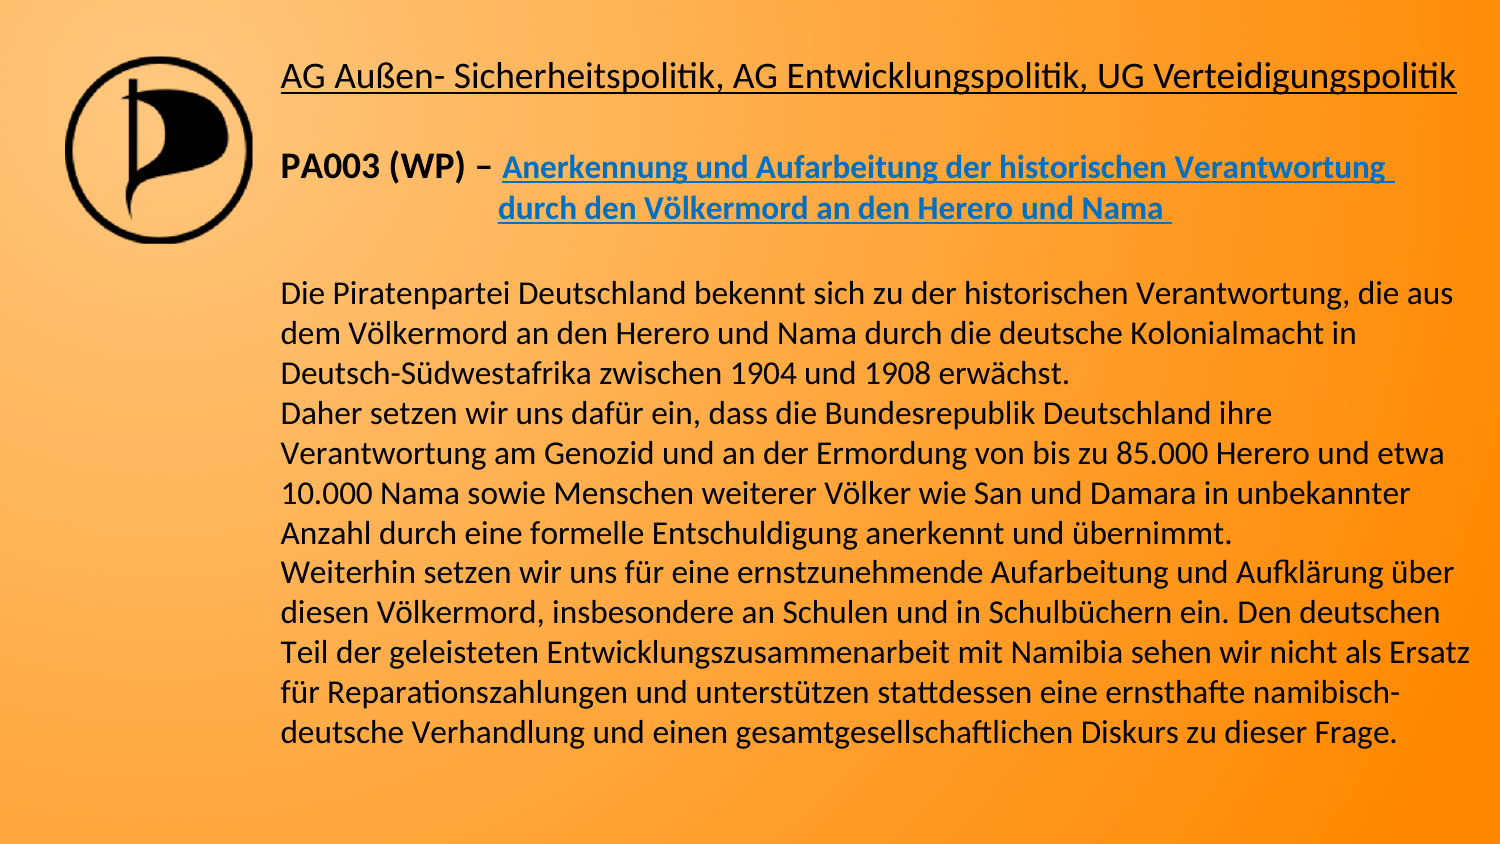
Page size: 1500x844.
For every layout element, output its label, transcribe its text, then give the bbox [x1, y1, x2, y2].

text_box AG Außen- Sicherheitspolitik, AG Entwicklungspolitik, UG Verteidigungspolitik PA003 (WP) – Anerkennung und Aufarbeitung der historischen Verantwortung durch den Völkermord an den Herero und Nama Die Piratenpartei Deutschland bekennt sich zu der historischen Verantwortung, die aus dem Völkermord an den Herero und Nama durch die deutsche Kolonialmacht in Deutsch-Südwestafrika zwischen 1904 und 1908 erwächst. Daher setzen wir uns dafür ein, dass die Bundesrepublik Deutschland ihre Verantwortung am Genozid und an der Ermordung von bis zu 85.000 Herero und etwa 10.000 Nama sowie Menschen weiterer Völker wie San und Damara in unbekannter Anzahl durch eine formelle Entschuldigung anerkennt und übernimmt. Weiterhin setzen wir uns für eine ernstzunehmende Aufarbeitung und Aufklärung über diesen Völkermord, insbesondere an Schulen und in Schulbüchern ein. Den deutschen Teil der geleisteten Entwicklungszusammenarbeit mit Namibia sehen wir nicht als Ersatz für Reparationszahlungen und unterstützen stattdessen eine ernsthafte namibisch-deutsche Verhandlung und einen gesamtgesellschaftlichen Diskurs zu dieser Frage. [265, 43, 1500, 844]
picture [0, 0, 1500, 844]
